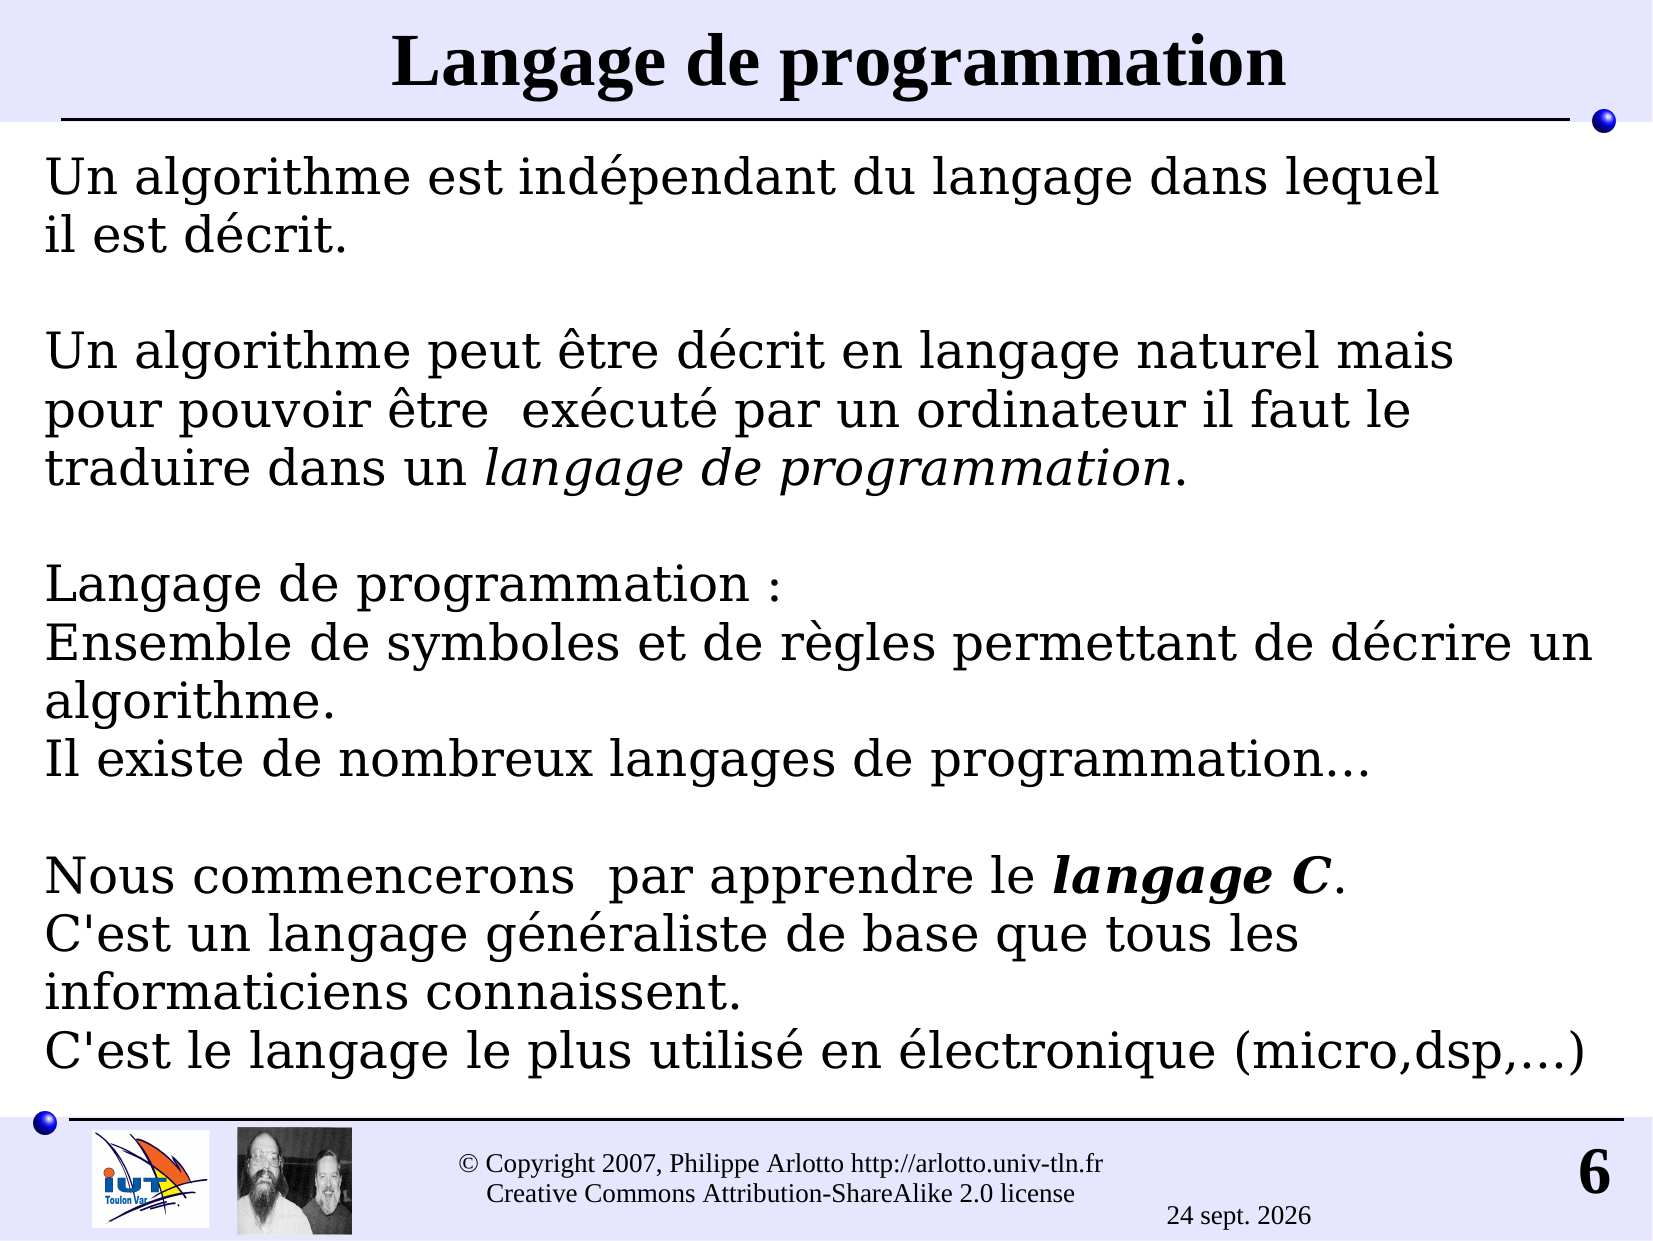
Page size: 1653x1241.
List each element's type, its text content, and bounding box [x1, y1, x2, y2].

picture [237, 1127, 352, 1235]
text_box Un algorithme est indépendant du langage dans lequel il est décrit. Un algorithme peut être décrit en langage naturel mais pour pouvoir être exécuté par un ordinateur il faut le traduire dans un langage de programmation. Langage de programmation : Ensemble de symboles et de règles permettant de décrire un algorithme. Il existe de nombreux langages de programmation... Nous commencerons par apprendre le langage C. C'est un langage généraliste de base que tous les informaticiens connaissent. C'est le langage le plus utilisé en électronique (micro,dsp,...) [44, 147, 1596, 1081]
title Langage de programmation [95, 11, 1585, 110]
